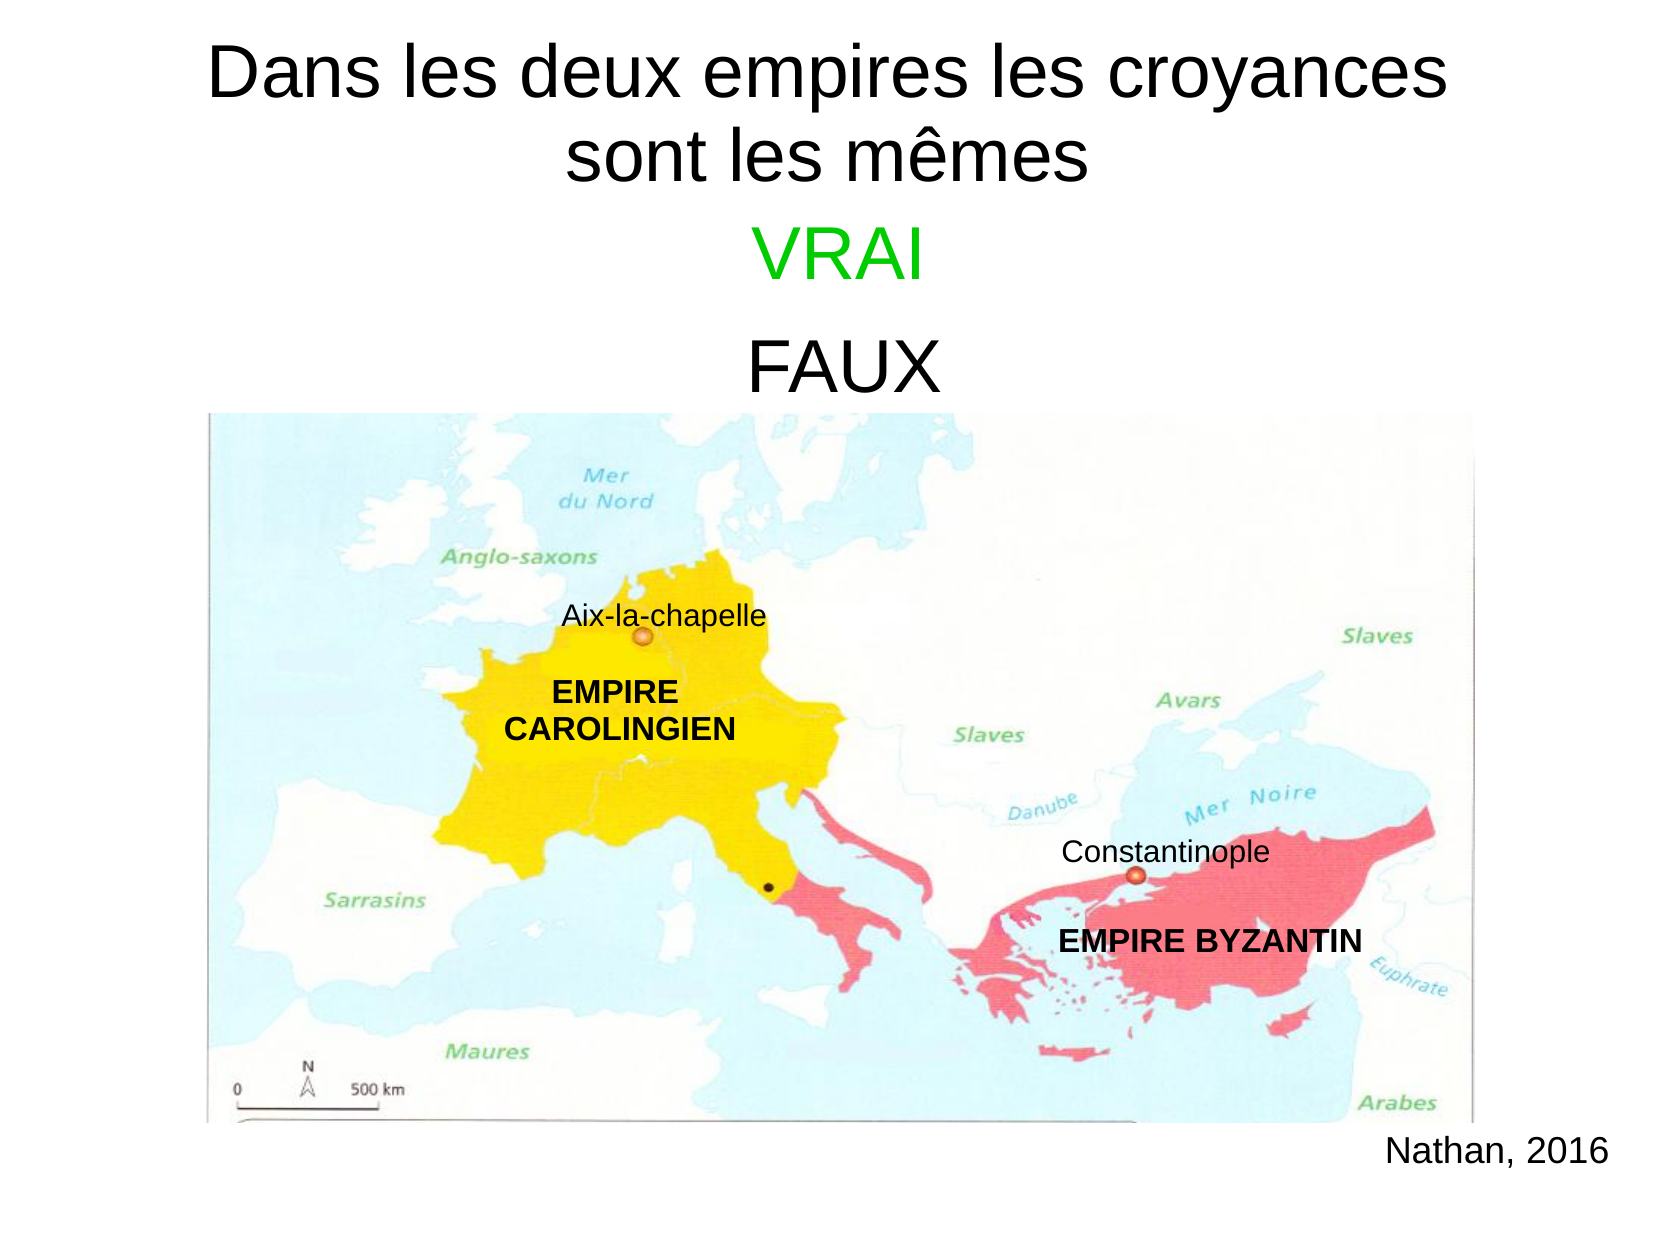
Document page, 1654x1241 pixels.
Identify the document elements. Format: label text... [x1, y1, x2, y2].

title FAUX [59, 324, 1630, 409]
text_box EMPIRE BYZANTIN [1003, 915, 1418, 969]
text_box EMPIRE CAROLINGIEN [413, 666, 827, 758]
picture [206, 413, 1475, 1123]
text_box Aix-la-chapelle [501, 590, 827, 641]
text_box Constantinople [1003, 826, 1329, 877]
title Dans les deux empires les croyances sont les mêmes [53, 29, 1625, 198]
text_box Nathan, 2016 [1240, 1122, 1625, 1179]
title VRAI [53, 211, 1625, 296]
